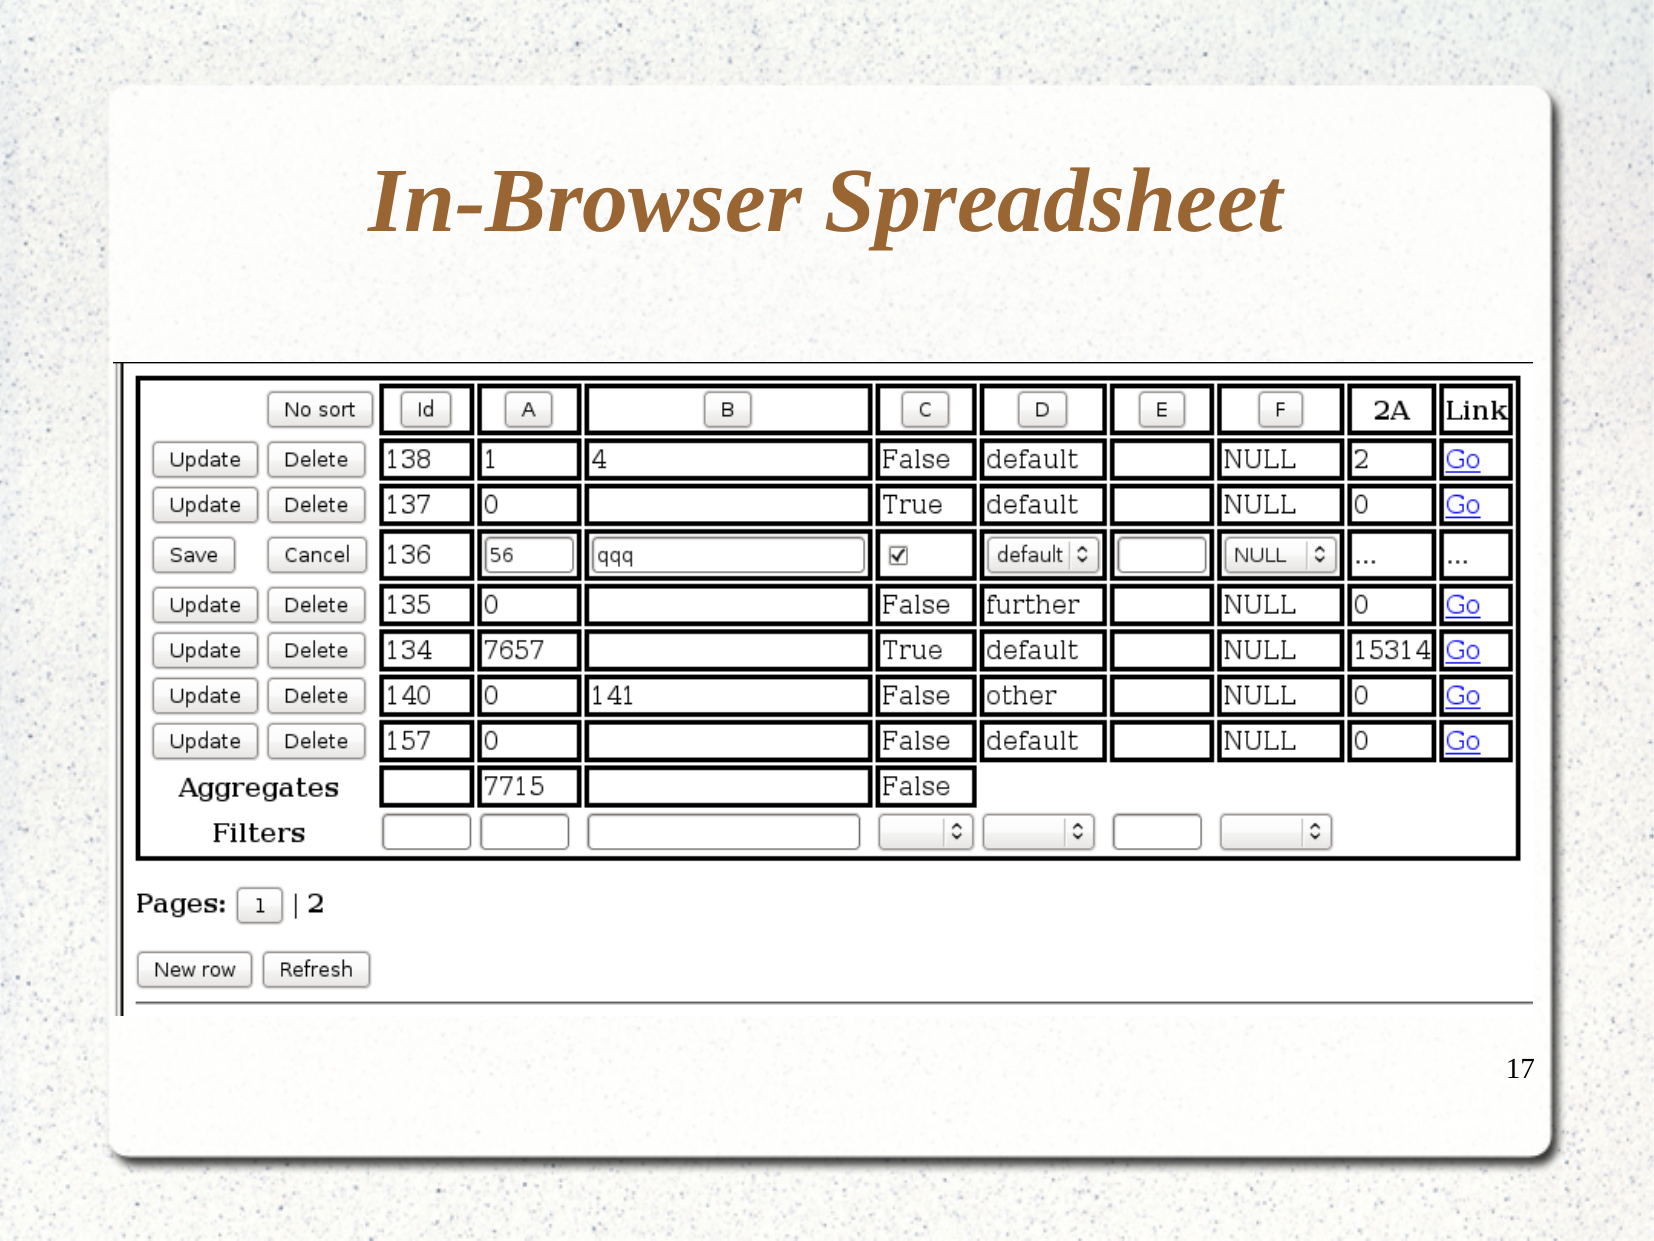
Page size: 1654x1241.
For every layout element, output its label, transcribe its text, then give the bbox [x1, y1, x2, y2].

picture [0, 0, 1654, 1241]
title In-Browser Spreadsheet [118, 104, 1536, 297]
